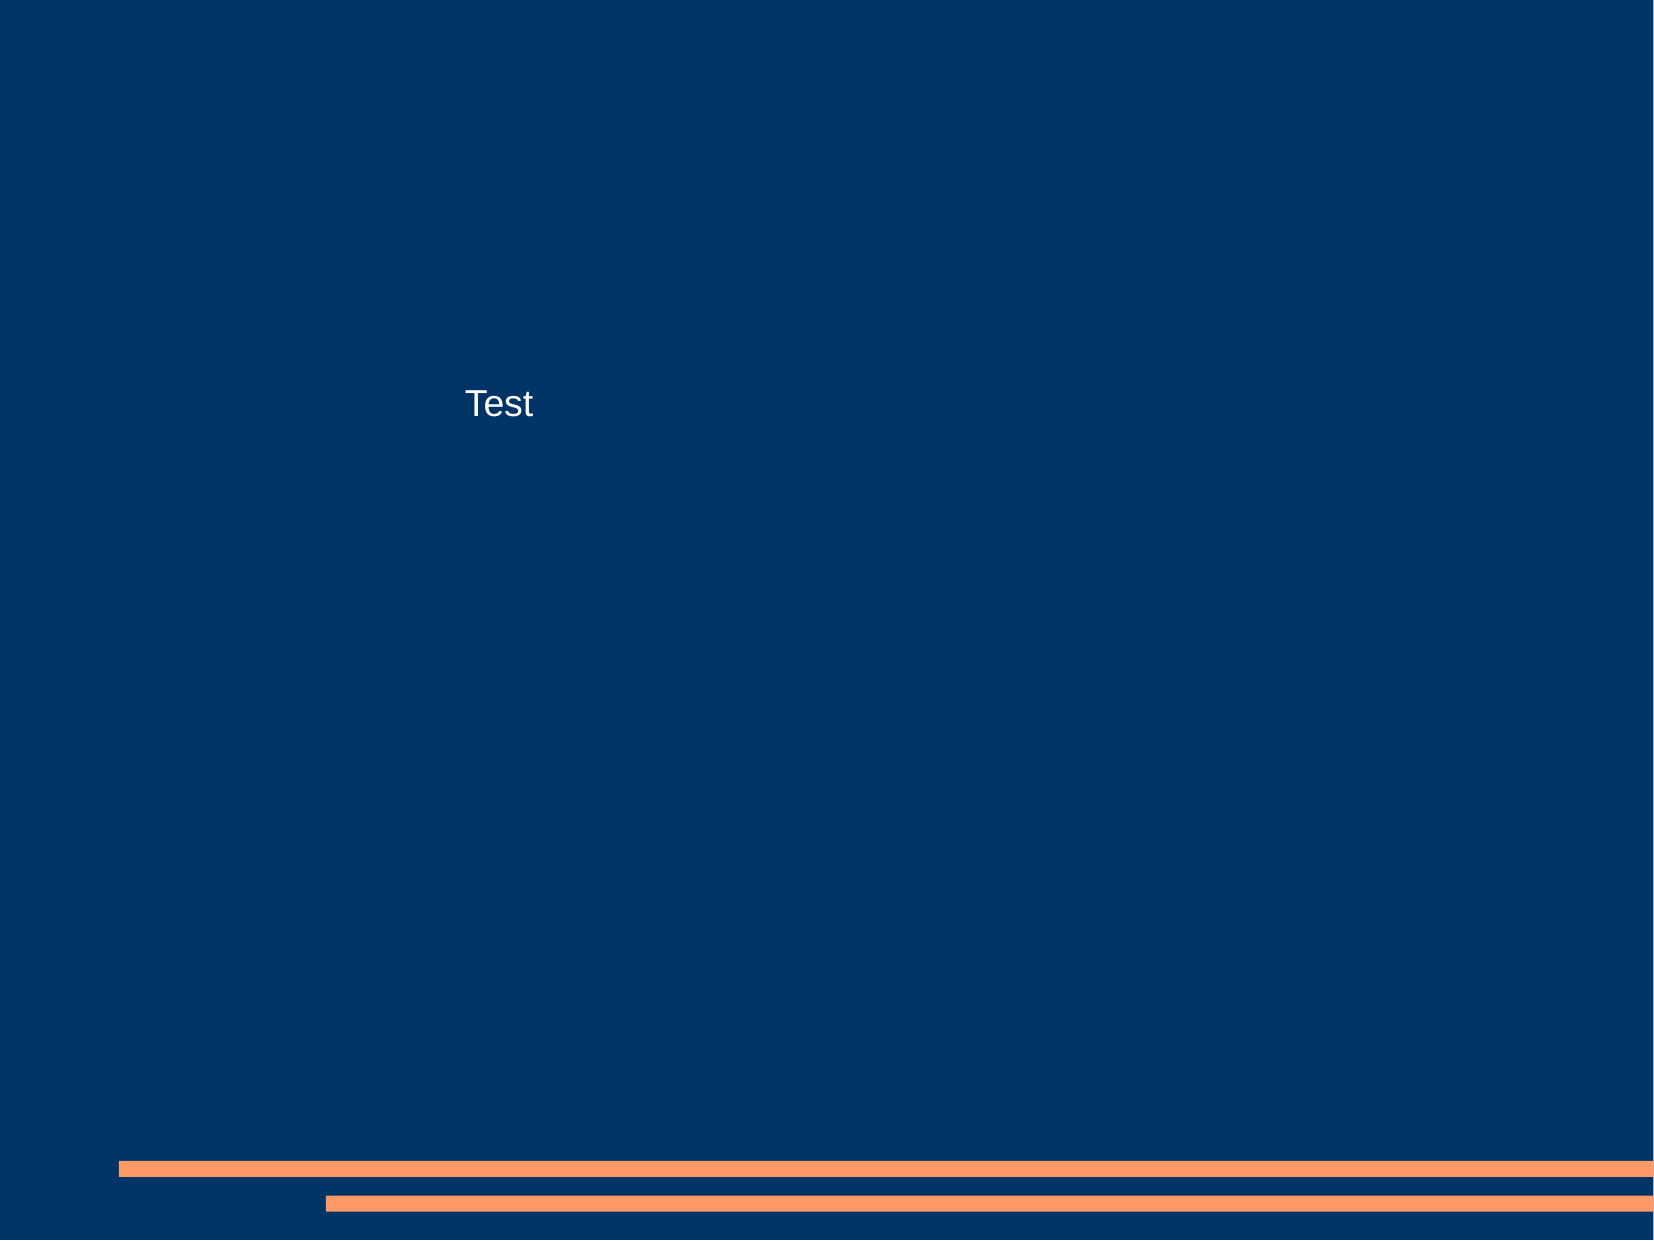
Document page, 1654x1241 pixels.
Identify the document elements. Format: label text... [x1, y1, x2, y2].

text_box Test [450, 375, 1351, 432]
